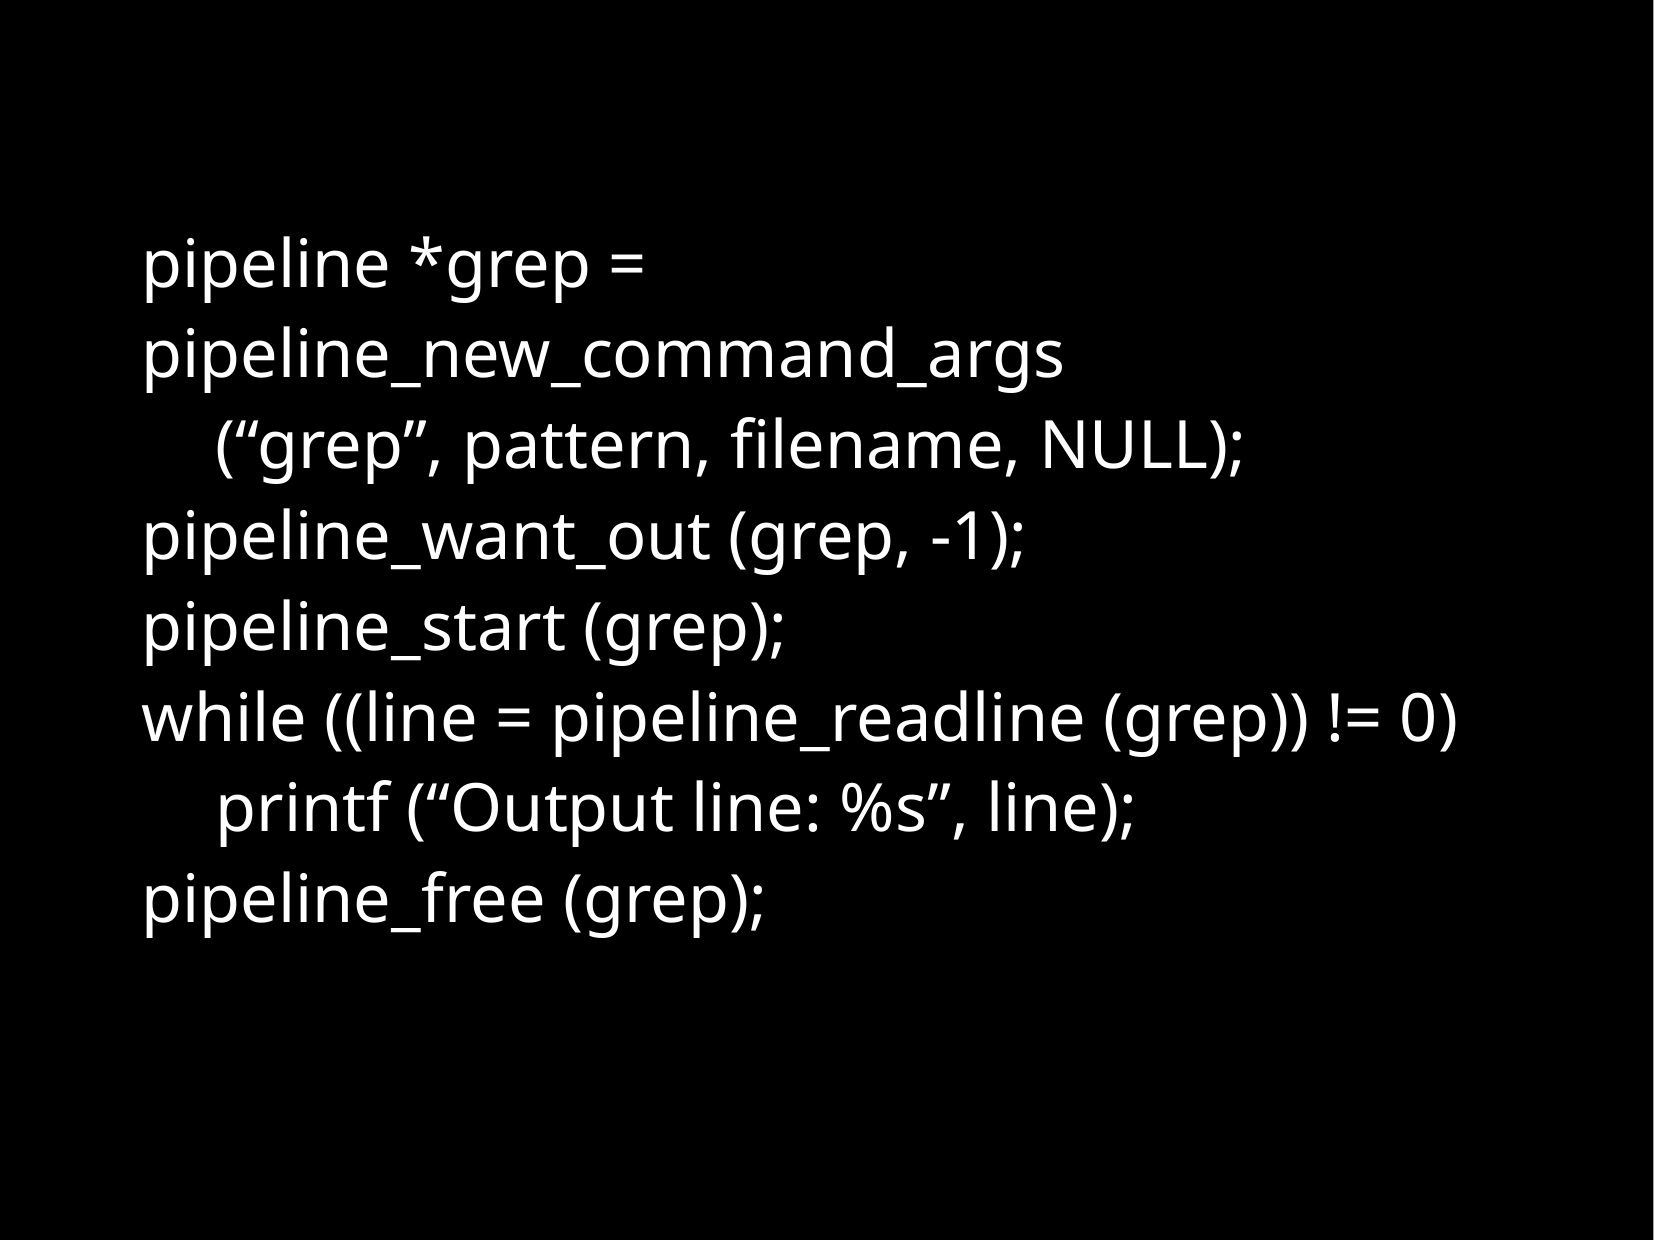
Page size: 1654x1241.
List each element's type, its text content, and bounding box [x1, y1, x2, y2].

subtitle pipeline *grep = pipeline_new_command_args (“grep”, pattern, filename, NULL); pipeline_want_out (grep, -1); pipeline_start (grep); while ((line = pipeline_readline (grep)) != 0) printf (“Output line: %s”, line); pipeline_free (grep); [82, 56, 1571, 1102]
